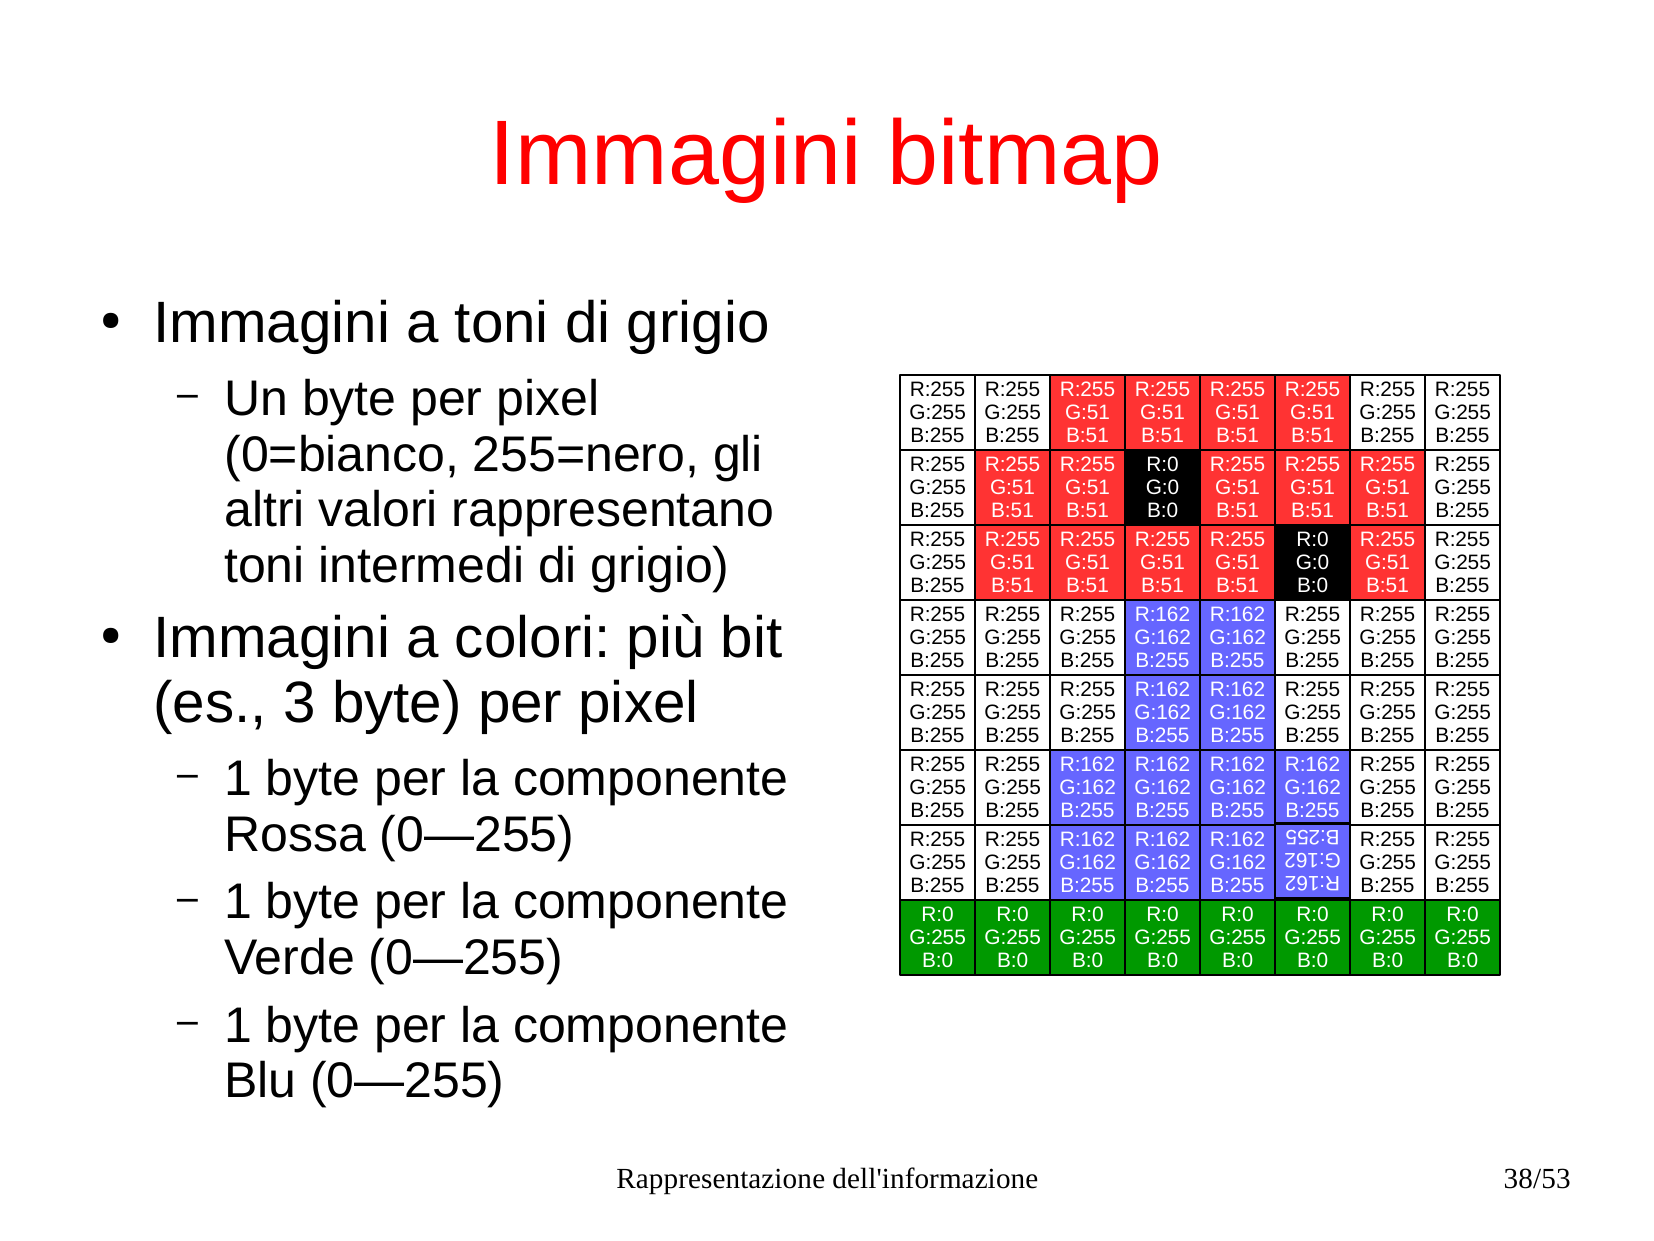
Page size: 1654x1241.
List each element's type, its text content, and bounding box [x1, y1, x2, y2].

text_box R:0 G:255 B:0 [1350, 901, 1425, 976]
text_box R:255 G:51 B:51 [1125, 526, 1200, 601]
text_box R:255 G:51 B:51 [1275, 451, 1351, 526]
text_box R:255 G:51 B:51 [1351, 451, 1425, 526]
text_box R:162 G:162 B:255 [1051, 751, 1125, 825]
text_box R:255 G:255 B:255 [1425, 601, 1501, 675]
text_box R:162 G:162 B:255 [1126, 601, 1200, 676]
text_box R:255 G:255 B:255 [976, 825, 1051, 901]
text_box R:255 G:51 B:51 [1275, 375, 1350, 451]
text_box R:255 G:255 B:255 [900, 601, 976, 675]
list Immagini a toni di grigio Un byte per pixel (0=bianco, 255=nero, gli altri valori rappresentano toni intermedi di grigio) Immagini a colori: più bit (es., 3 byte) per pixel 1 byte per la componente Rossa (0—255) 1 byte per la componente Verde (0—255) 1 byte per la componente Blu (0—255) [82, 290, 809, 1126]
text_box R:255 G:51 B:51 [1200, 526, 1276, 601]
text_box R:255 G:51 B:51 [1350, 526, 1425, 600]
text_box R:255 G:255 B:255 [1425, 450, 1501, 525]
text_box R:255 G:255 B:255 [1351, 675, 1425, 750]
text_box R:162 G:162 B:255 [1275, 751, 1350, 823]
text_box R:255 G:255 B:255 [900, 450, 976, 525]
text_box R:162 G:162 B:255 [1051, 825, 1126, 901]
text_box R:255 G:255 B:255 [1350, 375, 1425, 451]
text_box R:255 G:51 B:51 [1051, 375, 1125, 451]
text_box R:255 G:51 B:51 [1050, 451, 1125, 526]
title Immagini bitmap [82, 49, 1571, 257]
text_box R:255 G:255 B:255 [1275, 675, 1351, 751]
text_box R:255 G:51 B:51 [976, 451, 1050, 526]
text_box R:255 G:51 B:51 [1200, 375, 1275, 451]
text_box R:255 G:255 B:255 [975, 375, 1051, 451]
text_box R:255 G:51 B:51 [1201, 451, 1275, 526]
text_box R:0 G:255 B:0 [1275, 900, 1350, 976]
text_box R:0 G:255 B:0 [975, 901, 1050, 976]
text_box R:255 G:255 B:255 [1275, 600, 1351, 675]
text_box R:255 G:255 B:255 [1350, 825, 1426, 901]
text_box R:0 G:255 B:0 [1050, 901, 1125, 976]
text_box R:255 G:51 B:51 [1050, 526, 1125, 600]
text_box R:162 G:162 B:255 [1200, 601, 1275, 676]
text_box R:162 G:162 B:255 [1275, 823, 1350, 898]
text_box R:255 G:255 B:255 [1351, 600, 1425, 675]
text_box R:255 G:255 B:255 [1425, 675, 1501, 750]
text_box R:255 G:51 B:51 [1125, 375, 1200, 450]
text_box R:0 G:255 B:0 [1200, 901, 1275, 976]
text_box R:162 G:162 B:255 [1200, 826, 1276, 901]
text_box R:255 G:51 B:51 [976, 526, 1050, 600]
text_box R:0 G:255 B:0 [1425, 901, 1501, 976]
text_box R:255 G:255 B:255 [1350, 750, 1426, 825]
text_box R:255 G:255 B:255 [1050, 675, 1126, 751]
text_box R:0 G:0 B:0 [1125, 450, 1201, 526]
text_box R:162 G:162 B:255 [1125, 751, 1200, 826]
text_box R:255 G:255 B:255 [1426, 825, 1501, 901]
text_box R:0 G:255 B:0 [1125, 900, 1200, 976]
text_box R:255 G:255 B:255 [976, 600, 1050, 675]
text_box R:255 G:255 B:255 [1425, 375, 1501, 450]
text_box R:162 G:162 B:255 [1200, 676, 1275, 751]
text_box R:0 G:0 B:0 [1276, 526, 1350, 600]
text_box R:162 G:162 B:255 [1200, 751, 1275, 826]
text_box R:255 G:255 B:255 [900, 525, 976, 601]
text_box R:255 G:255 B:255 [976, 675, 1050, 750]
text_box R:255 G:255 B:255 [900, 375, 975, 450]
text_box R:255 G:255 B:255 [1425, 525, 1501, 601]
text_box R:255 G:255 B:255 [900, 750, 976, 825]
text_box R:162 G:162 B:255 [1126, 676, 1200, 751]
text_box R:255 G:255 B:255 [900, 825, 976, 901]
text_box R:255 G:255 B:255 [900, 675, 976, 750]
text_box R:162 G:162 B:255 [1126, 826, 1200, 900]
text_box R:255 G:255 B:255 [1050, 600, 1126, 675]
text_box R:255 G:255 B:255 [1426, 750, 1501, 825]
text_box R:255 G:255 B:255 [976, 750, 1051, 825]
text_box R:0 G:255 B:0 [900, 901, 975, 976]
